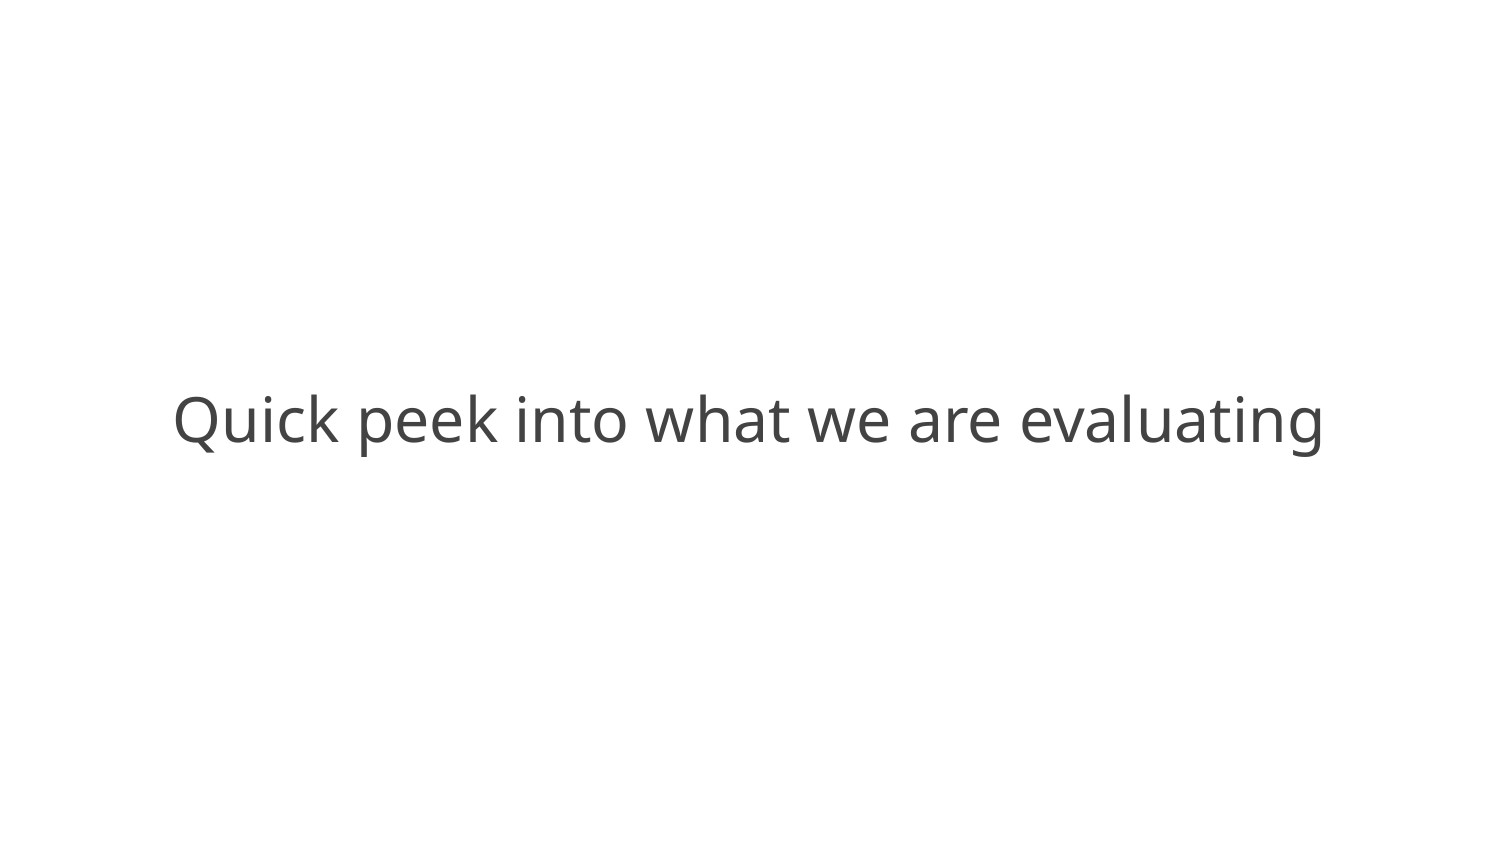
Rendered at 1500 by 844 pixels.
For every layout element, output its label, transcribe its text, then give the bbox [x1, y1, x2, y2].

text_box Quick peek into what we are evaluating [0, 365, 1500, 479]
